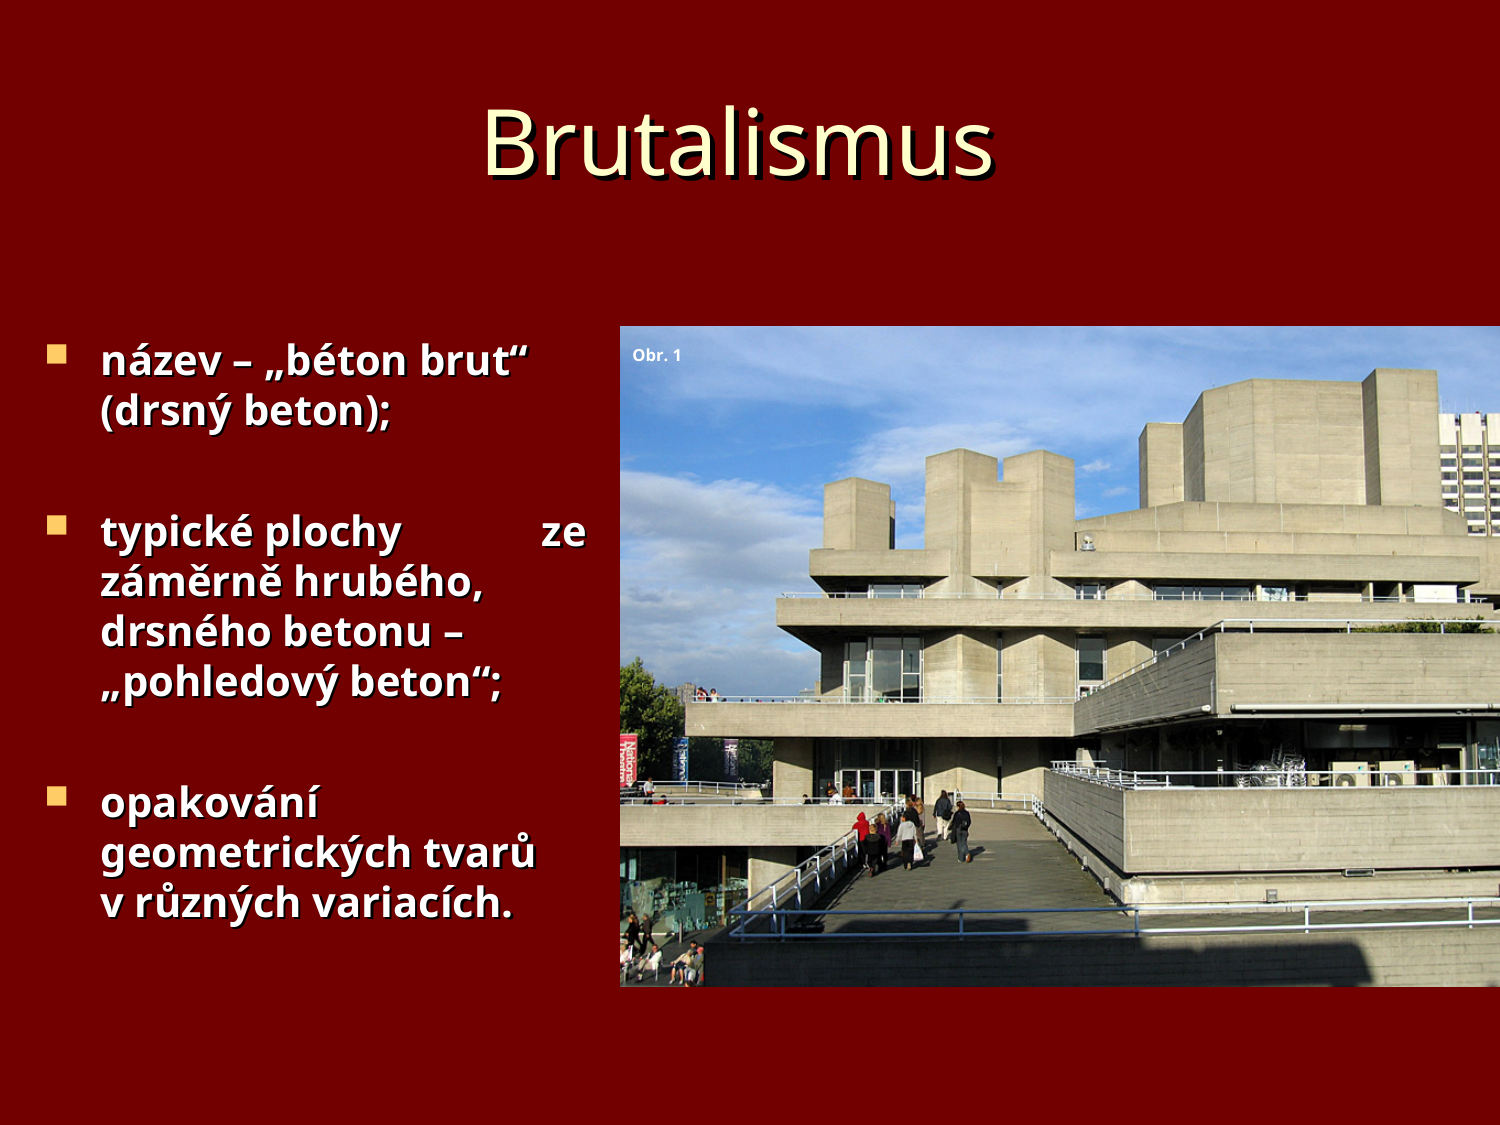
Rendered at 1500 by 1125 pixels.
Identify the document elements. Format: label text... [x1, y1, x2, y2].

list název – „béton brut“ (drsný beton); typické plochy ze záměrně hrubého, drsného betonu – „pohledový beton“; opakování geometrických tvarů v různých variacích. [29, 326, 621, 1001]
title Brutalismus [75, 45, 1426, 233]
text_box [620, 326, 1500, 987]
text_box Obr. 1 [617, 337, 698, 373]
